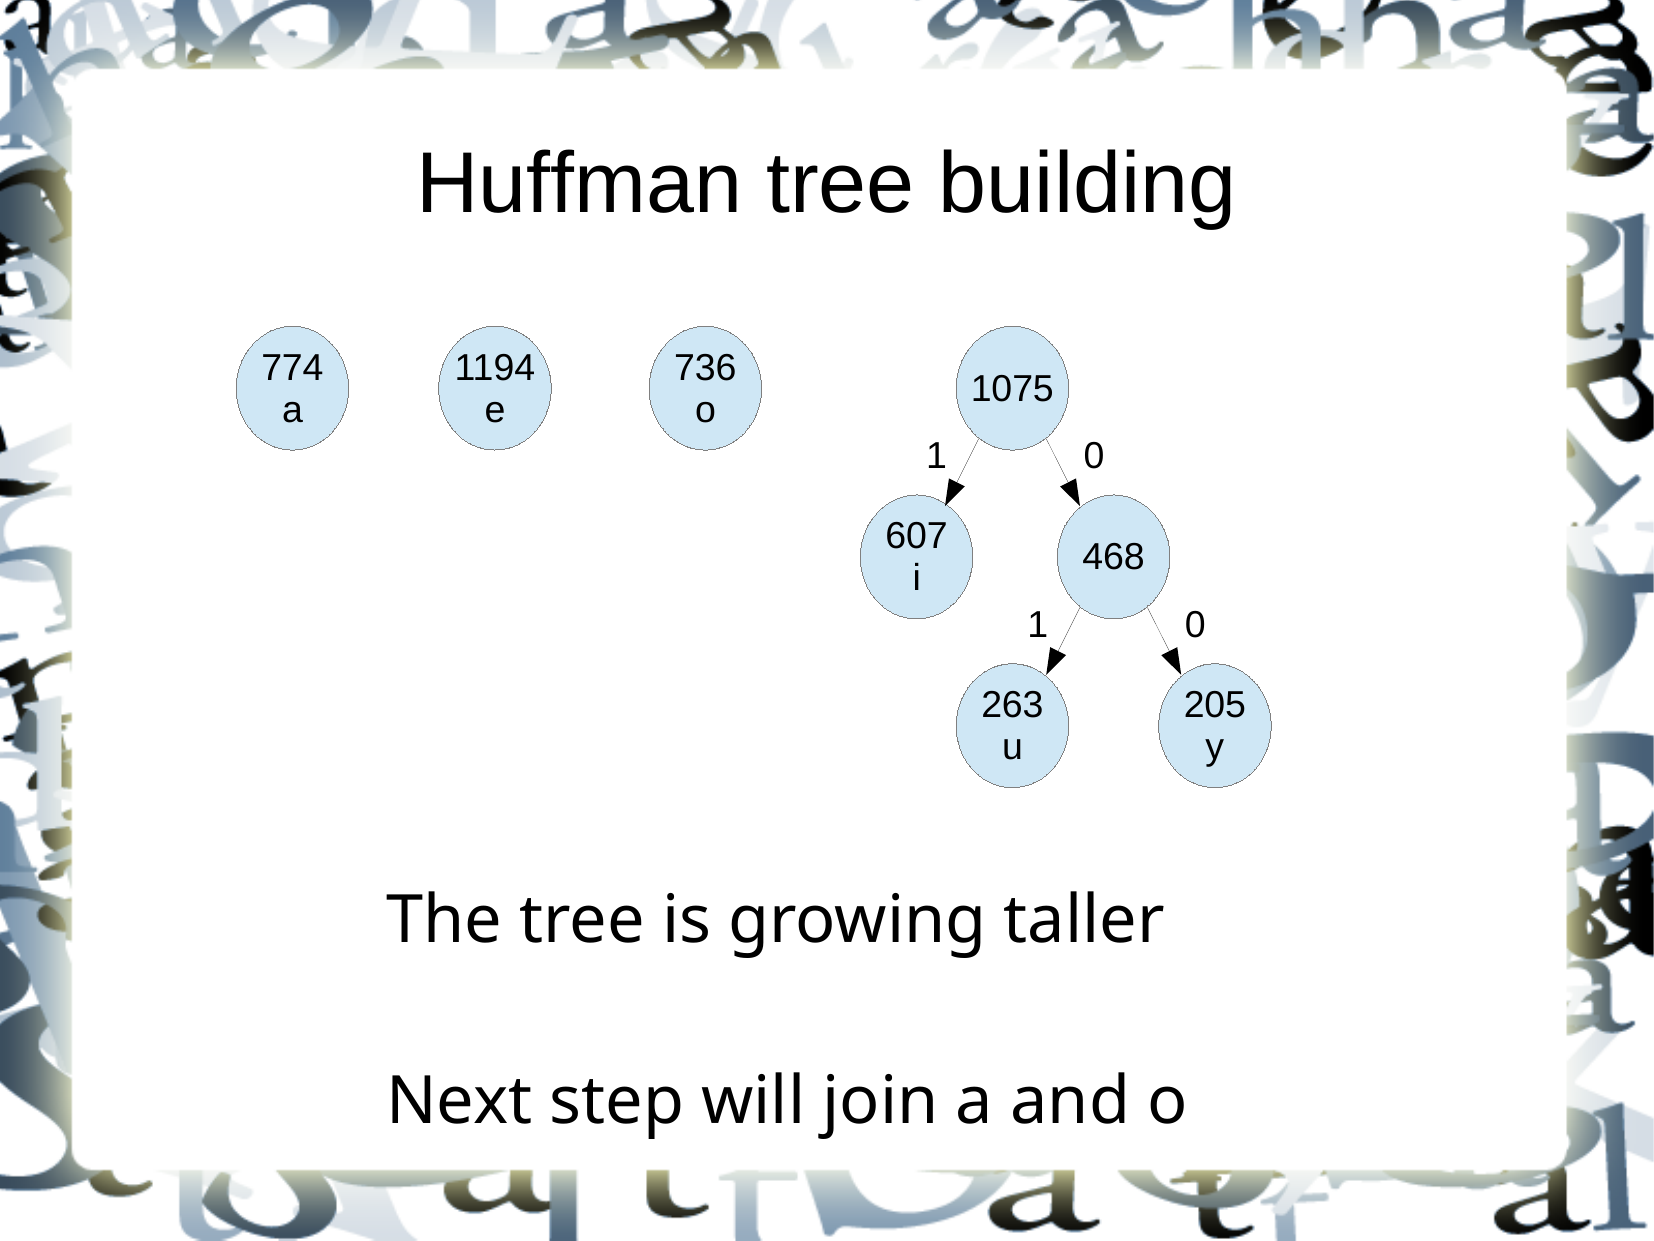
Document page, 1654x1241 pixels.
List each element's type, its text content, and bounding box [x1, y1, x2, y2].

text_box 1 [1012, 596, 1063, 654]
text_box 607 i [860, 494, 973, 619]
text_box 736 o [649, 326, 762, 451]
text_box 263 u [956, 663, 1069, 788]
text_box 205 y [1158, 663, 1272, 788]
title Huffman tree building [82, 78, 1571, 287]
text_box 0 [1068, 427, 1120, 485]
text_box The tree is growing taller Next step will join a and o [371, 863, 1247, 1114]
text_box 0 [1169, 596, 1221, 654]
text_box 1075 [956, 326, 1069, 451]
text_box 468 [1057, 494, 1170, 619]
text_box 774 a [236, 326, 349, 451]
picture [0, 0, 1654, 1241]
text_box 1 [911, 427, 962, 485]
text_box 1194 e [438, 326, 552, 451]
